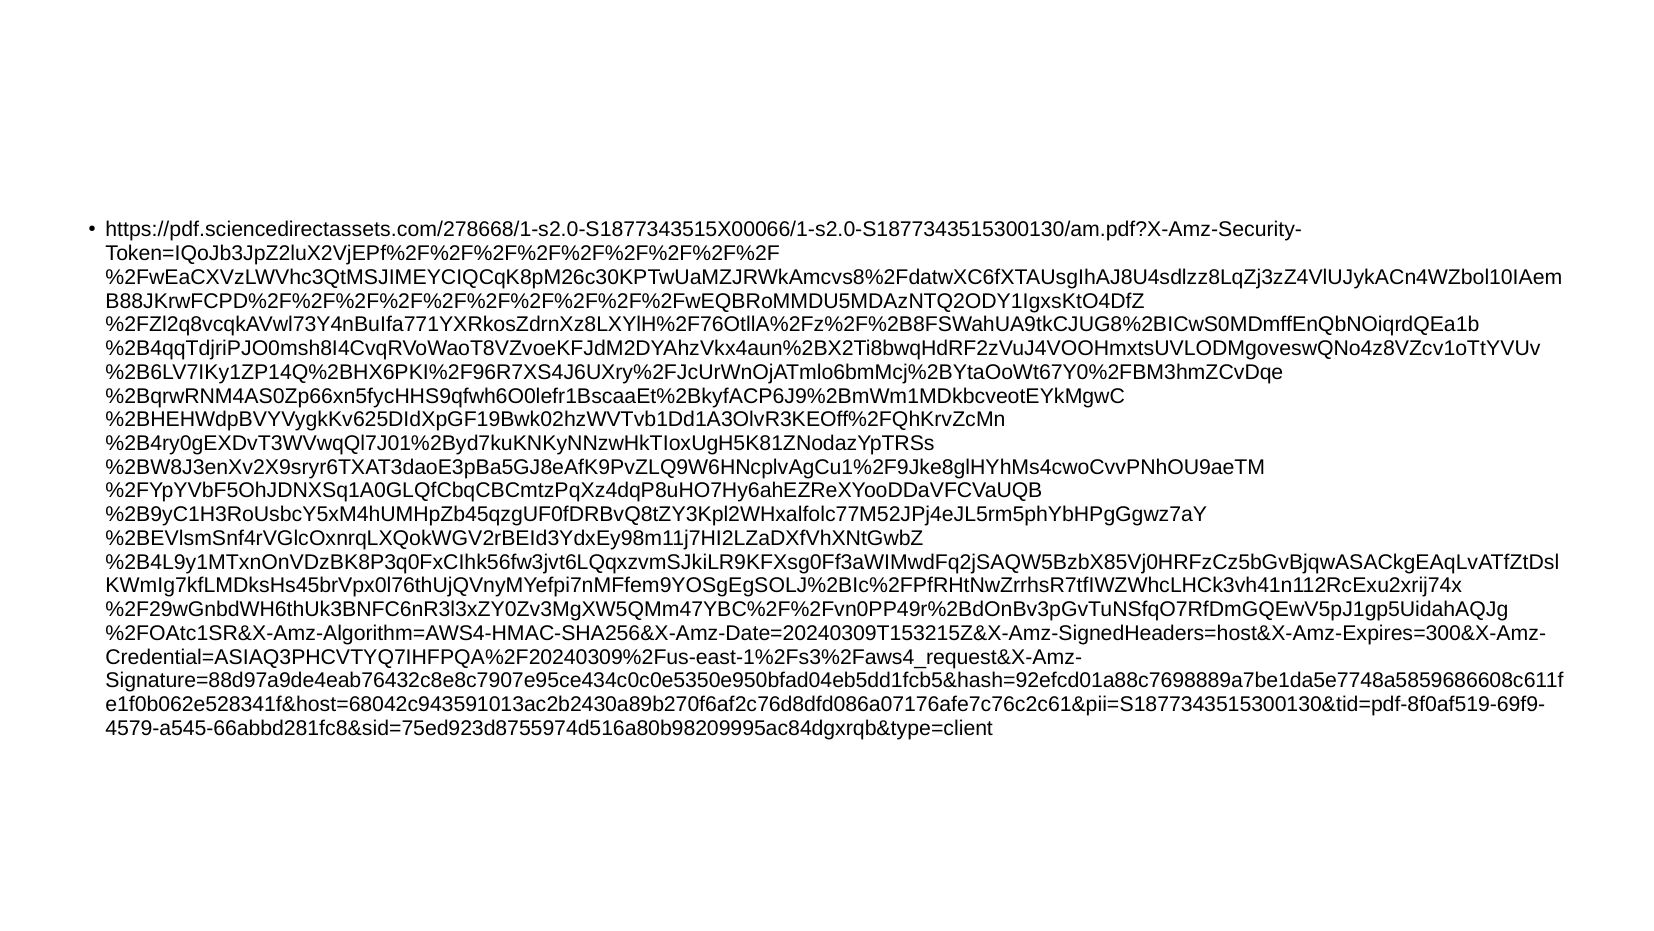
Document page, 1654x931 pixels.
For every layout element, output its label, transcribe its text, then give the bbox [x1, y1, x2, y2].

list https://pdf.sciencedirectassets.com/278668/1-s2.0-S1877343515X00066/1-s2.0-S1877343515300130/am.pdf?X-Amz-Security-Token=IQoJb3JpZ2luX2VjEPf%2F%2F%2F%2F%2F%2F%2F%2F%2F%2FwEaCXVzLWVhc3QtMSJIMEYCIQCqK8pM26c30KPTwUaMZJRWkAmcvs8%2FdatwXC6fXTAUsgIhAJ8U4sdlzz8LqZj3zZ4VlUJykACn4WZbol10IAemB88JKrwFCPD%2F%2F%2F%2F%2F%2F%2F%2F%2F%2FwEQBRoMMDU5MDAzNTQ2ODY1IgxsKtO4DfZ%2FZl2q8vcqkAVwl73Y4nBuIfa771YXRkosZdrnXz8LXYlH%2F76OtllA%2Fz%2F%2B8FSWahUA9tkCJUG8%2BICwS0MDmffEnQbNOiqrdQEa1b%2B4qqTdjriPJO0msh8I4CvqRVoWaoT8VZvoeKFJdM2DYAhzVkx4aun%2BX2Ti8bwqHdRF2zVuJ4VOOHmxtsUVLODMgoveswQNo4z8VZcv1oTtYVUv%2B6LV7IKy1ZP14Q%2BHX6PKI%2F96R7XS4J6UXry%2FJcUrWnOjATmlo6bmMcj%2BYtaOoWt67Y0%2FBM3hmZCvDqe%2BqrwRNM4AS0Zp66xn5fycHHS9qfwh6O0lefr1BscaaEt%2BkyfACP6J9%2BmWm1MDkbcveotEYkMgwC%2BHEHWdpBVYVygkKv625DIdXpGF19Bwk02hzWVTvb1Dd1A3OlvR3KEOff%2FQhKrvZcMn%2B4ry0gEXDvT3WVwqQl7J01%2Byd7kuKNKyNNzwHkTIoxUgH5K81ZNodazYpTRSs%2BW8J3enXv2X9sryr6TXAT3daoE3pBa5GJ8eAfK9PvZLQ9W6HNcplvAgCu1%2F9Jke8glHYhMs4cwoCvvPNhOU9aeTM%2FYpYVbF5OhJDNXSq1A0GLQfCbqCBCmtzPqXz4dqP8uHO7Hy6ahEZReXYooDDaVFCVaUQB%2B9yC1H3RoUsbcY5xM4hUMHpZb45qzgUF0fDRBvQ8tZY3Kpl2WHxalfolc77M52JPj4eJL5rm5phYbHPgGgwz7aY%2BEVlsmSnf4rVGlcOxnrqLXQokWGV2rBEId3YdxEy98m11j7HI2LZaDXfVhXNtGwbZ%2B4L9y1MTxnOnVDzBK8P3q0FxCIhk56fw3jvt6LQqxzvmSJkiLR9KFXsg0Ff3aWIMwdFq2jSAQW5BzbX85Vj0HRFzCz5bGvBjqwASACkgEAqLvATfZtDslKWmIg7kfLMDksHs45brVpx0l76thUjQVnyMYefpi7nMFfem9YOSgEgSOLJ%2BIc%2FPfRHtNwZrrhsR7tfIWZWhcLHCk3vh41n112RcExu2xrij74x%2F29wGnbdWH6thUk3BNFC6nR3l3xZY0Zv3MgXW5QMm47YBC%2F%2Fvn0PP49r%2BdOnBv3pGvTuNSfqO7RfDmGQEwV5pJ1gp5UidahAQJg%2FOAtc1SR&X-Amz-Algorithm=AWS4-HMAC-SHA256&X-Amz-Date=20240309T153215Z&X-Amz-SignedHeaders=host&X-Amz-Expires=300&X-Amz-Credential=ASIAQ3PHCVTYQ7IHFPQA%2F20240309%2Fus-east-1%2Fs3%2Faws4_request&X-Amz-Signature=88d97a9de4eab76432c8e8c7907e95ce434c0c0e5350e950bfad04eb5dd1fcb5&hash=92efcd01a88c7698889a7be1da5e7748a5859686608c611fe1f0b062e528341f&host=68042c943591013ac2b2430a89b270f6af2c76d8dfd086a07176afe7c76c2c61&pii=S1877343515300130&tid=pdf-8f0af519-69f9-4579-a545-66abbd281fc8&sid=75ed923d8755974d516a80b98209995ac84dgxrqb&type=client [82, 217, 1571, 758]
